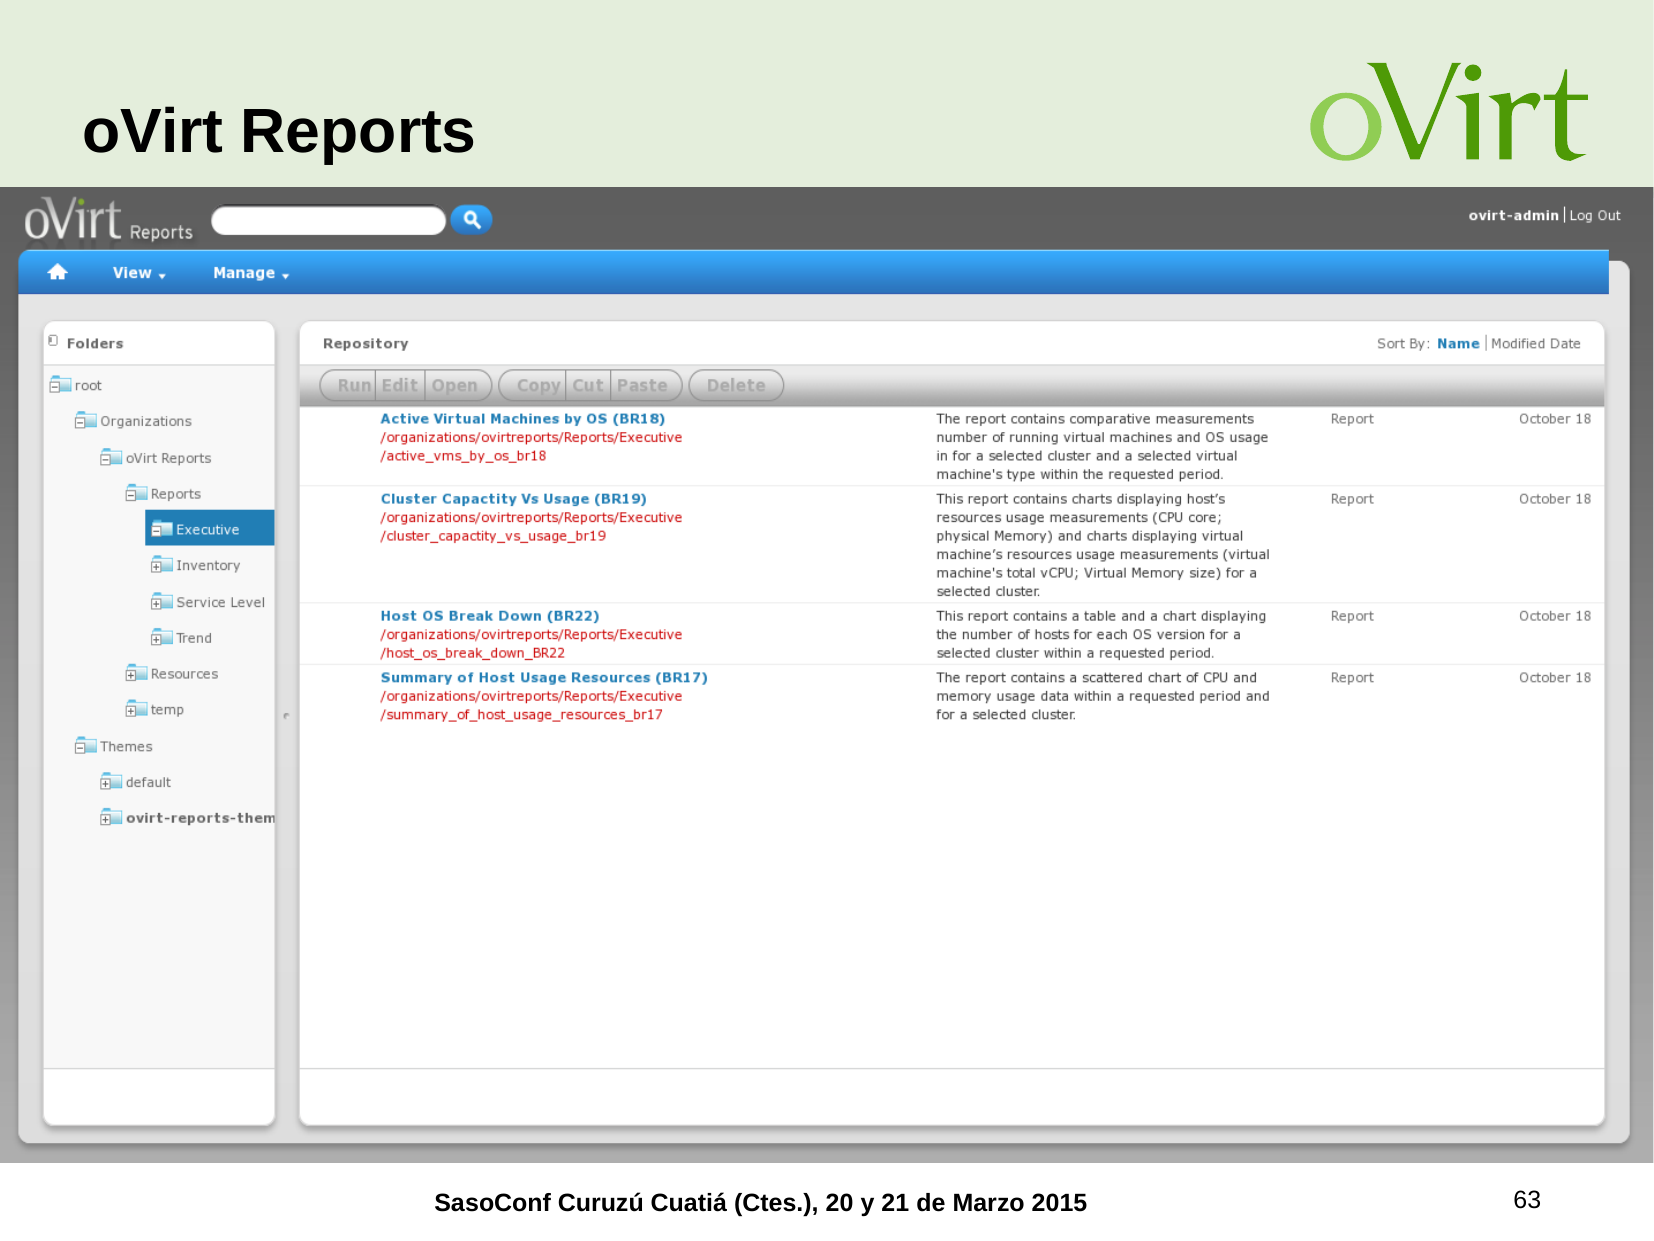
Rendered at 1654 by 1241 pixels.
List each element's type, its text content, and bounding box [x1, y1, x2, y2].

picture [0, 187, 1654, 1163]
title oVirt Reports [82, 37, 1303, 187]
